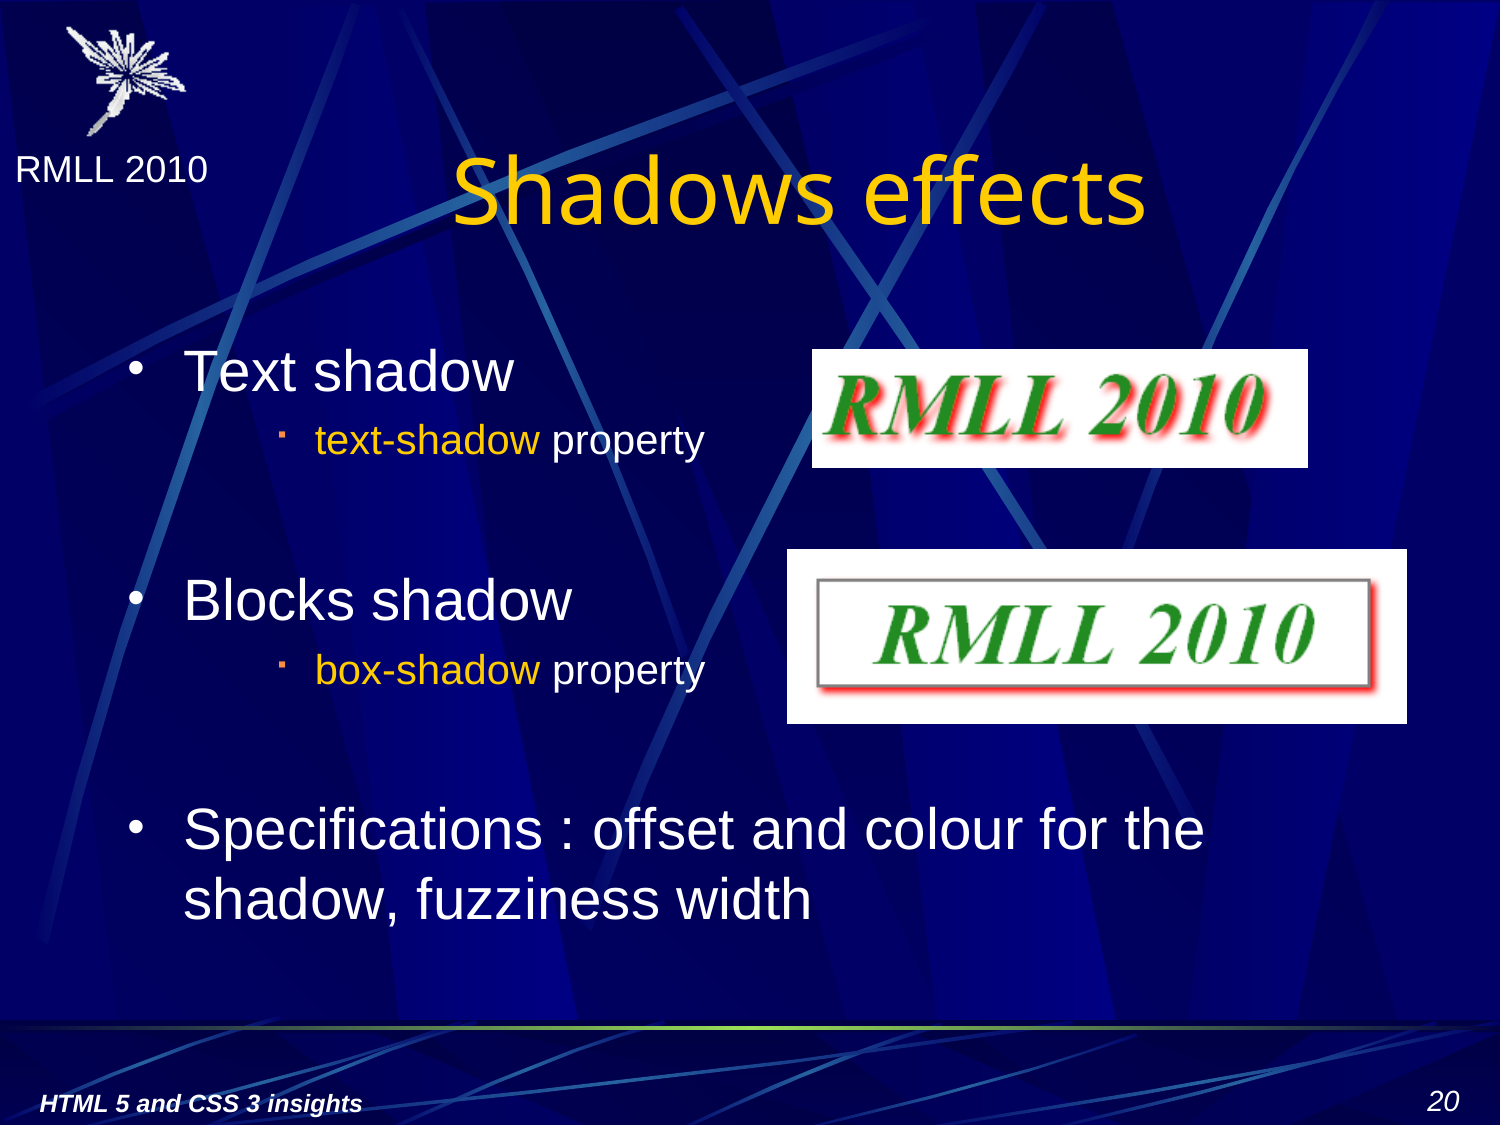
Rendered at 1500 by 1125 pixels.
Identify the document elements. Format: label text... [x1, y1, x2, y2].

picture [787, 549, 1407, 724]
title Shadows effects [224, 87, 1375, 288]
picture [812, 349, 1308, 468]
picture [62, 24, 188, 138]
list Text shadow text-shadow property Blocks shadow box-shadow property Specifications : offset and colour for the shadow, fuzziness width [112, 324, 1450, 1001]
